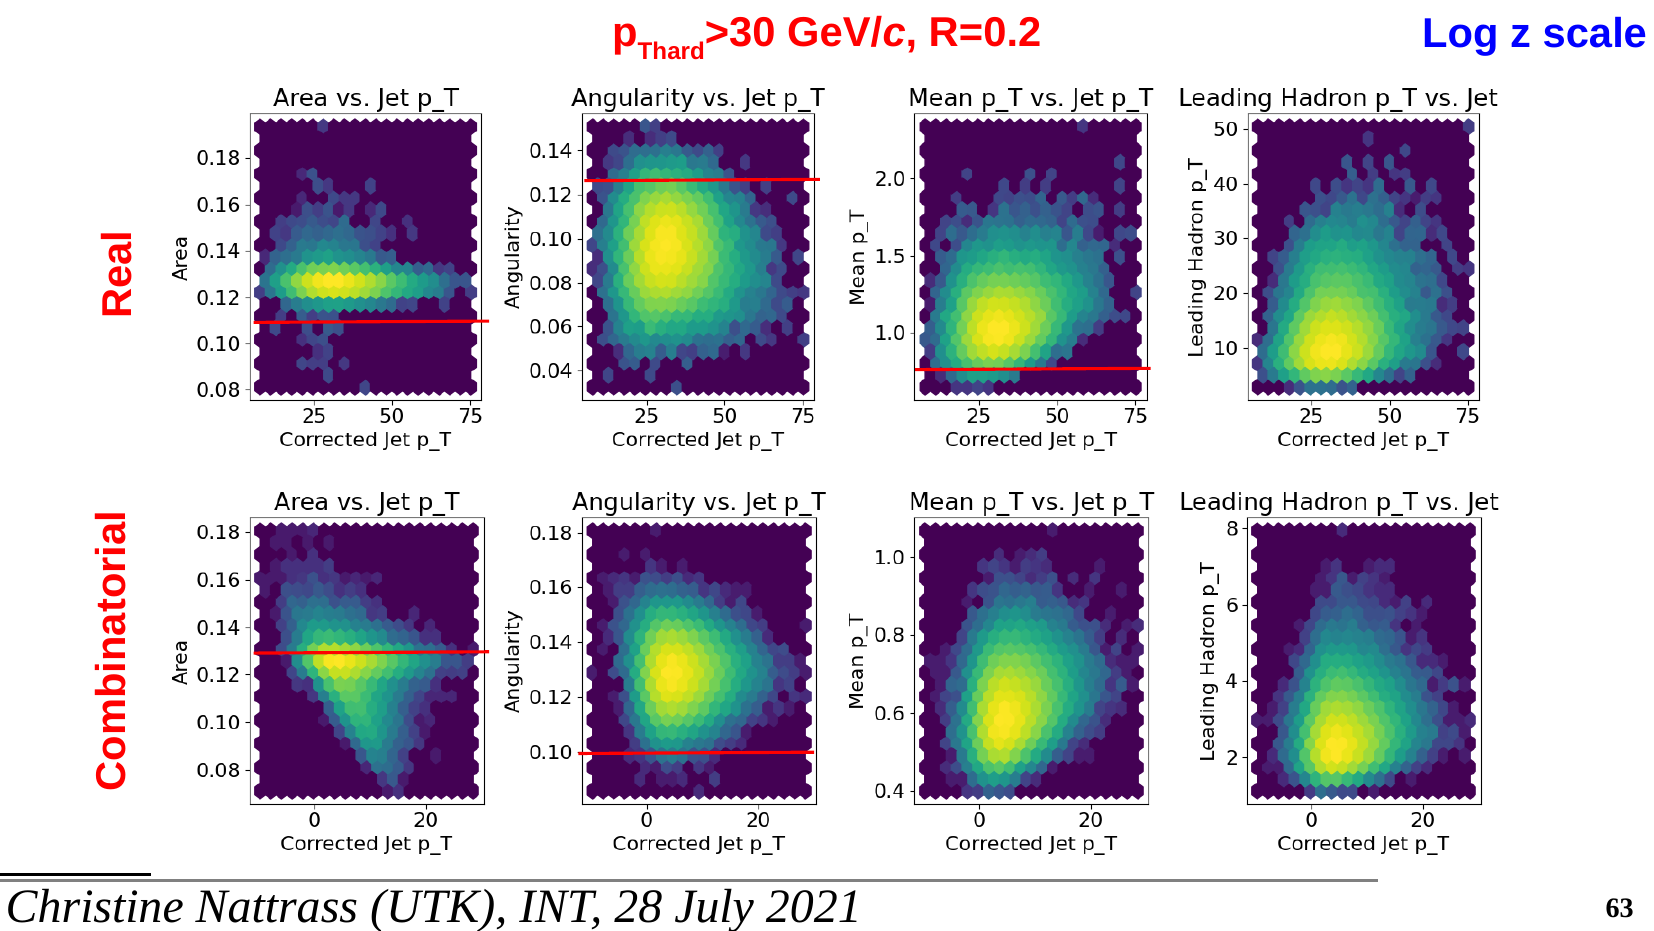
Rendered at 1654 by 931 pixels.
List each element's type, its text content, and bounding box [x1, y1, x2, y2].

text_box Combinatorial [79, 476, 152, 806]
text_box pThard>30 GeV/c, R=0.2 [570, 0, 1083, 73]
text_box Real [85, 146, 171, 334]
picture [151, 21, 1502, 876]
text_box Log z scale [1176, 2, 1654, 88]
